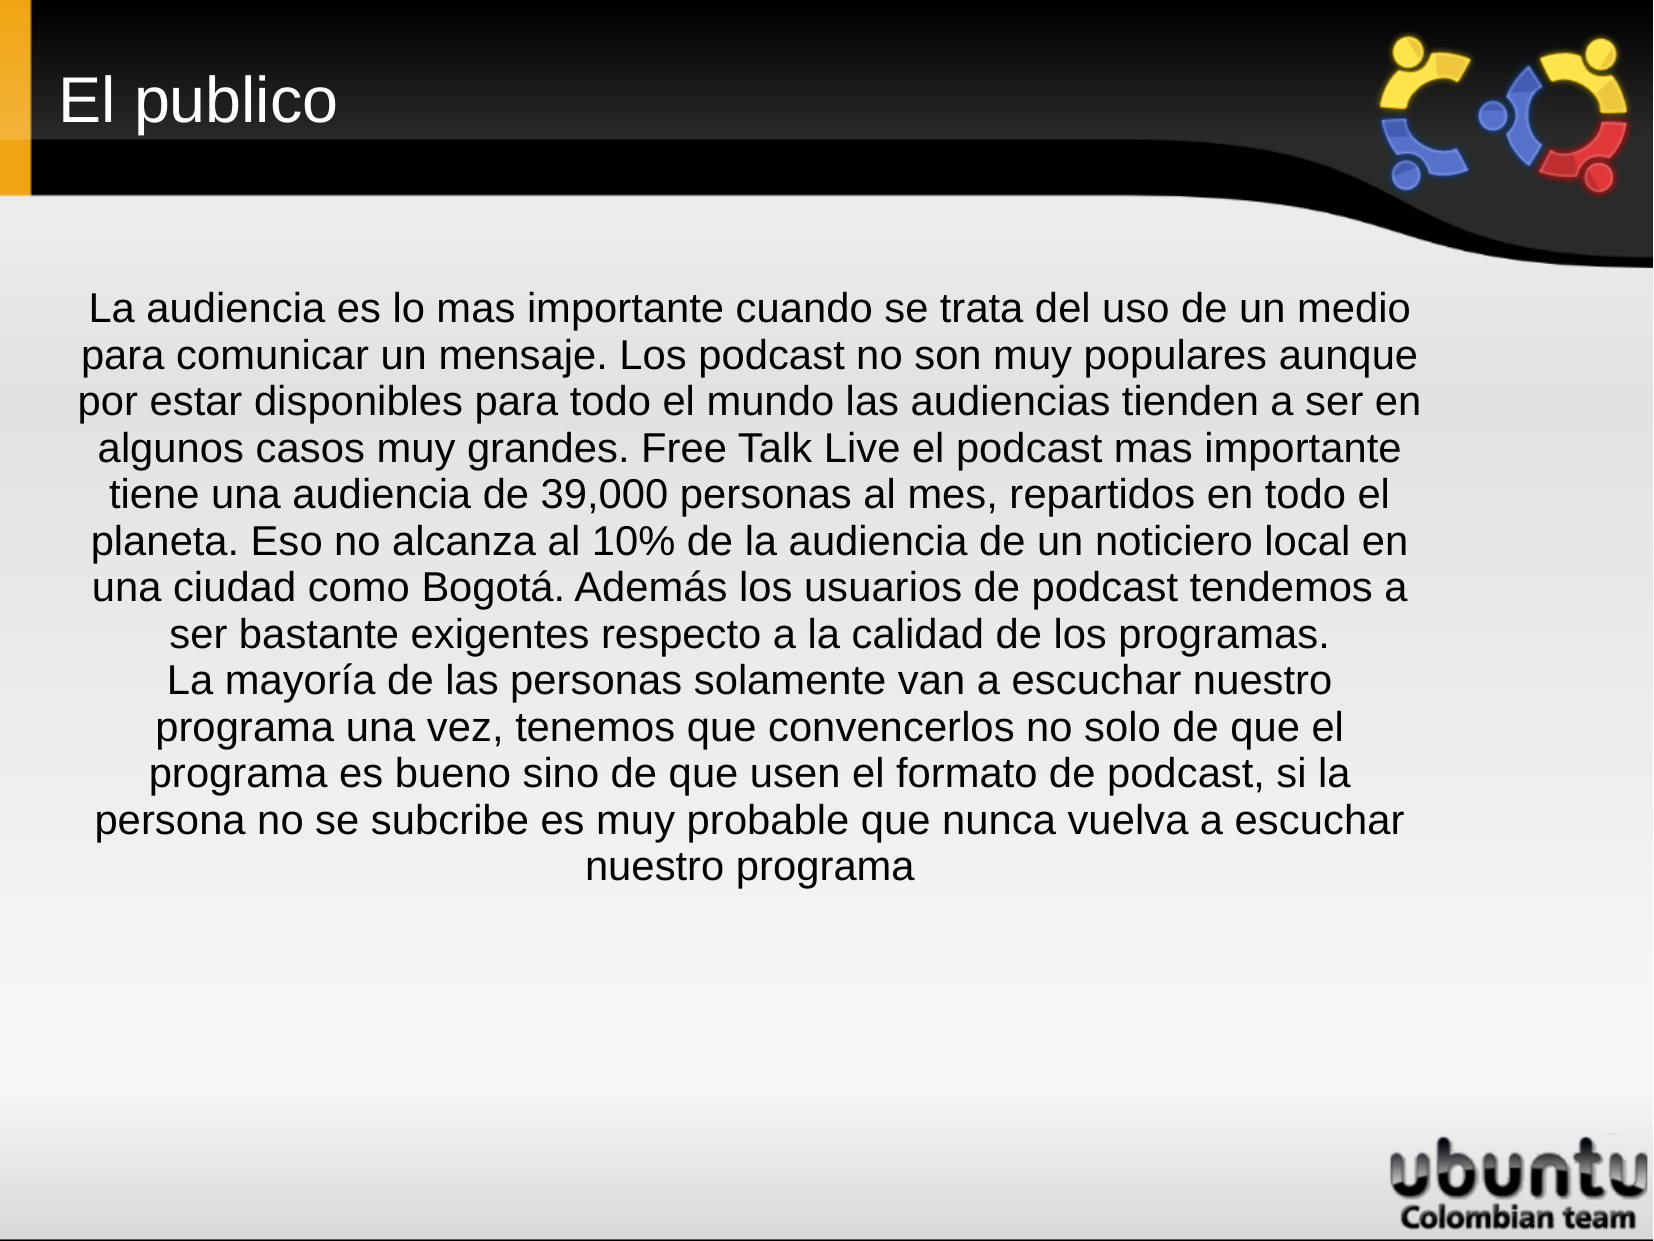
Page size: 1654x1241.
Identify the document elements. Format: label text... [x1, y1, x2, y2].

picture [0, 0, 1653, 1241]
subtitle La audiencia es lo mas importante cuando se trata del uso de un medio para comunicar un mensaje. Los podcast no son muy populares aunque por estar disponibles para todo el mundo las audiencias tienden a ser en algunos casos muy grandes. Free Talk Live el podcast mas importante tiene una audiencia de 39,000 personas al mes, repartidos en todo el planeta. Eso no alcanza al 10% de la audiencia de un noticiero local en una ciudad como Bogotá. Además los usuarios de podcast tendemos a ser bastante exigentes respecto a la calidad de los programas. La mayoría de las personas solamente van a escuchar nuestro programa una vez, tenemos que convencerlos no solo de que el programa es bueno sino de que usen el formato de podcast, si la persona no se subcribe es muy probable que nunca vuelva a escuchar nuestro programa [75, 243, 1426, 1024]
title El publico [59, 41, 1376, 160]
